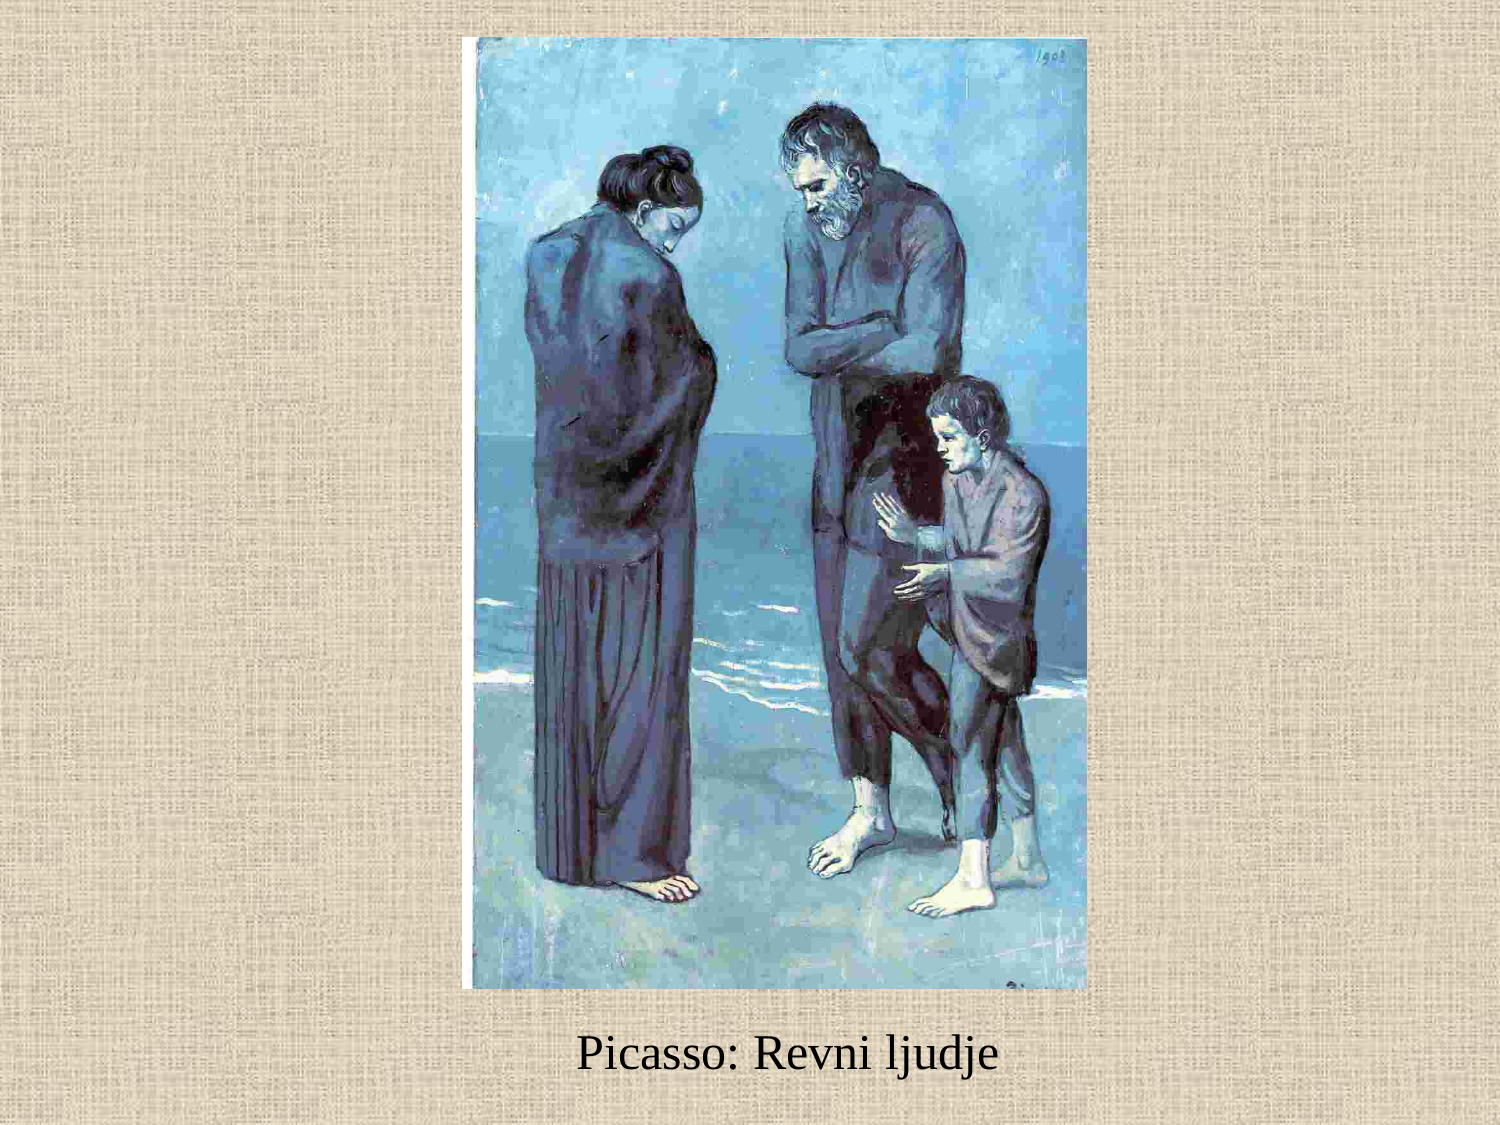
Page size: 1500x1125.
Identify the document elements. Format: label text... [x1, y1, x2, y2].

picture [0, 0, 1500, 1125]
text_box Picasso: Revni ljudje [562, 1012, 1015, 1088]
